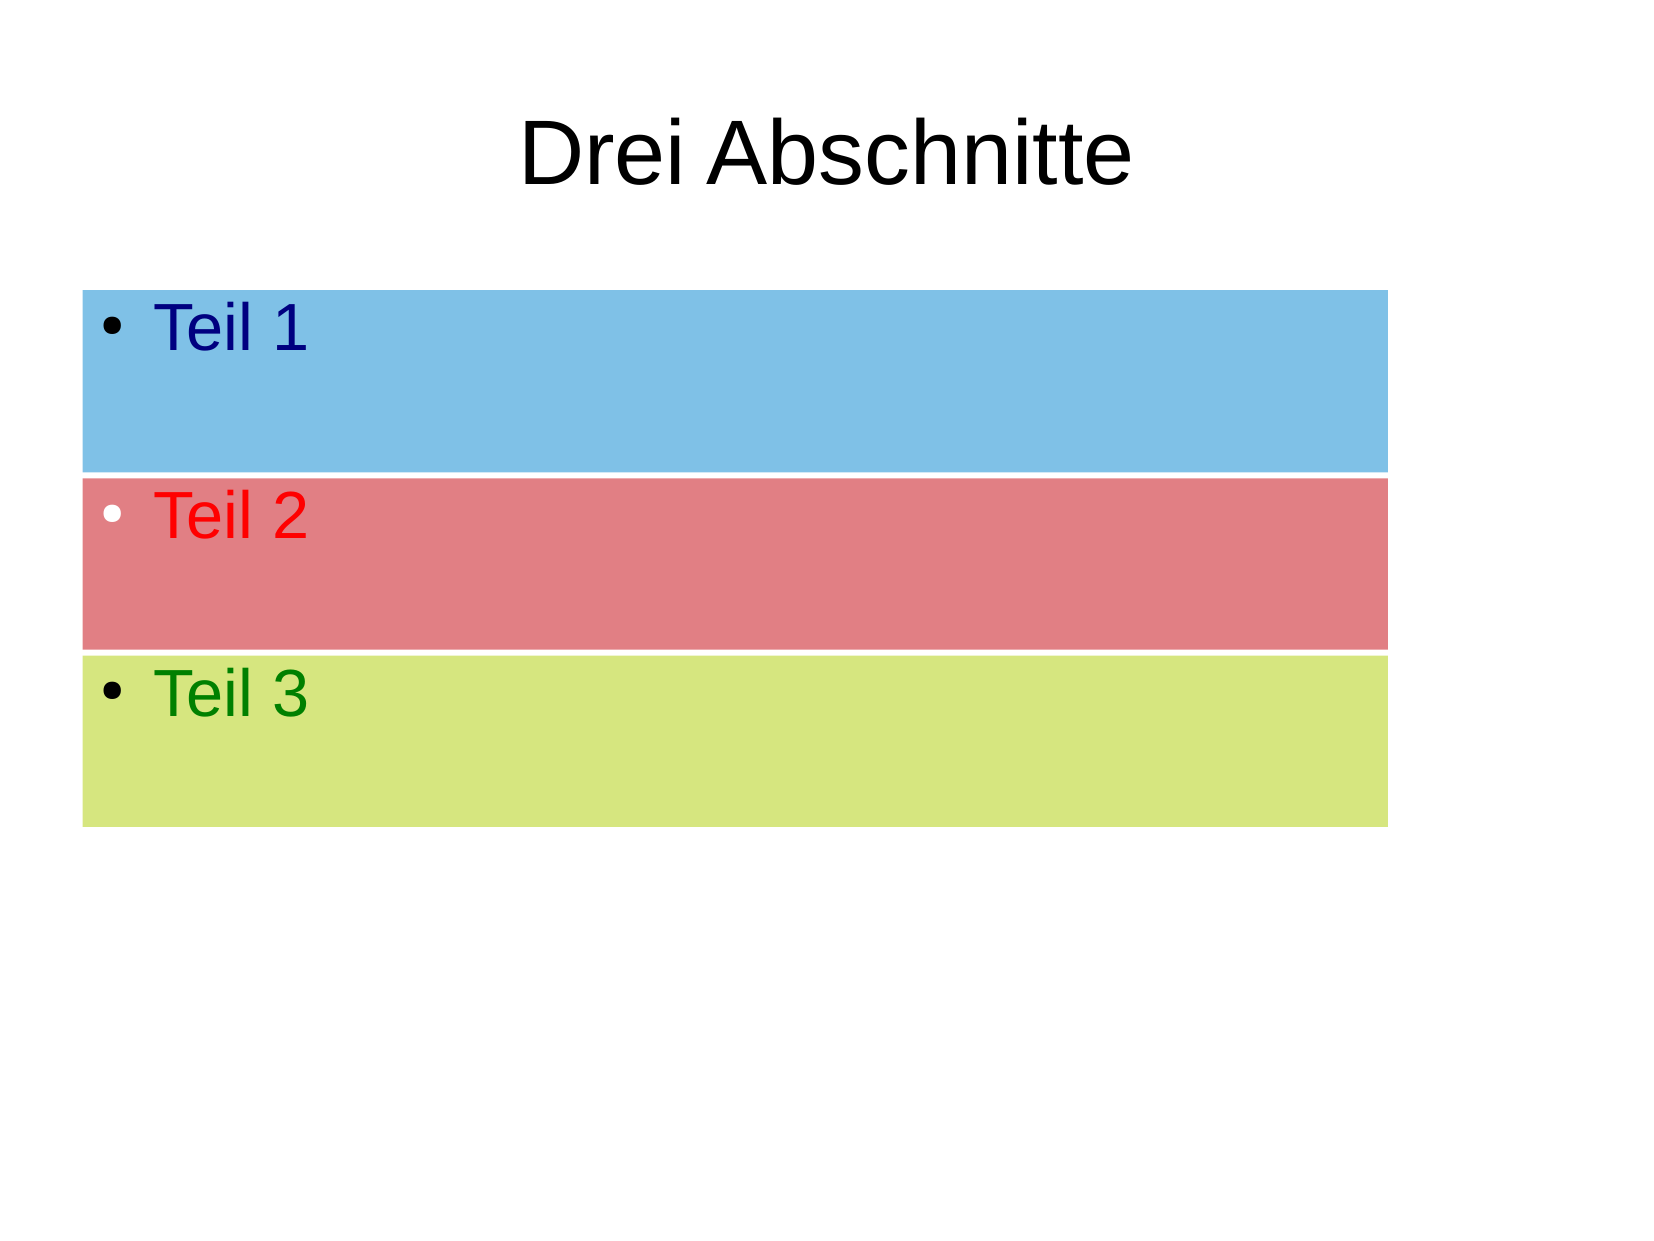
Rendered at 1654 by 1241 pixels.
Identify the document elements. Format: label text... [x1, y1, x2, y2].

title Drei Abschnitte [82, 49, 1571, 257]
list Teil 3 [82, 655, 1388, 827]
list Teil 2 [82, 478, 1388, 650]
list Teil 1 [82, 290, 1388, 473]
